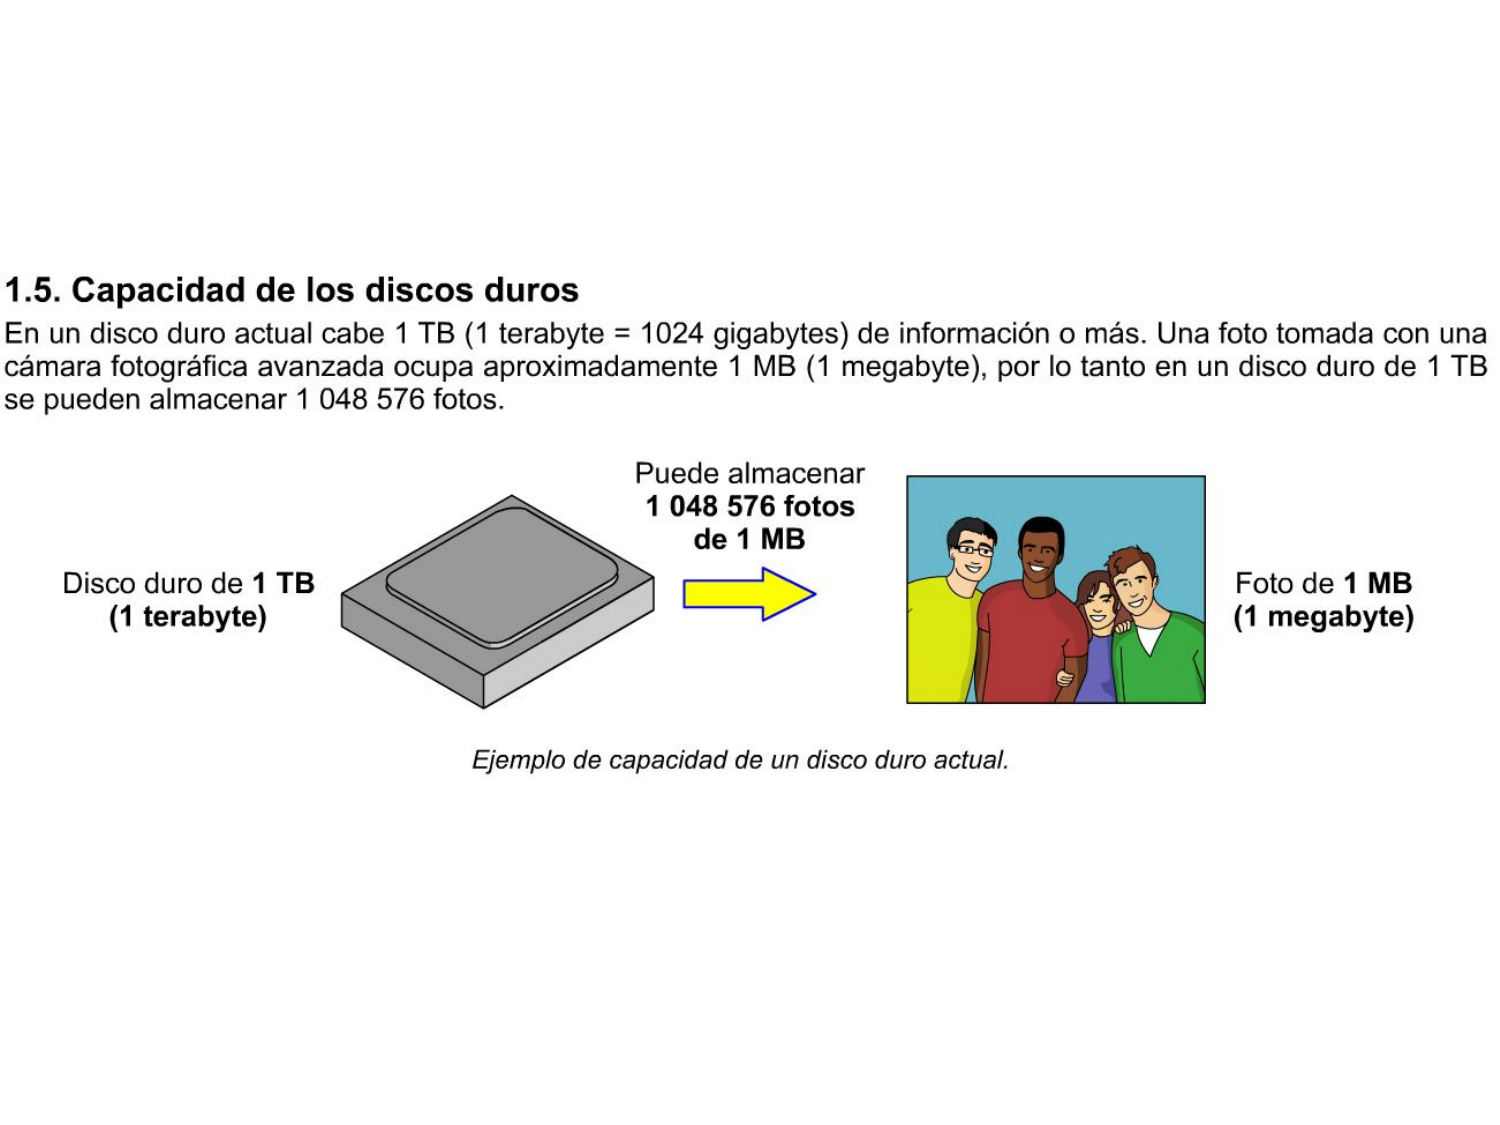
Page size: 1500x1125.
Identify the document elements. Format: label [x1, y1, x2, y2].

picture [0, 264, 1500, 860]
